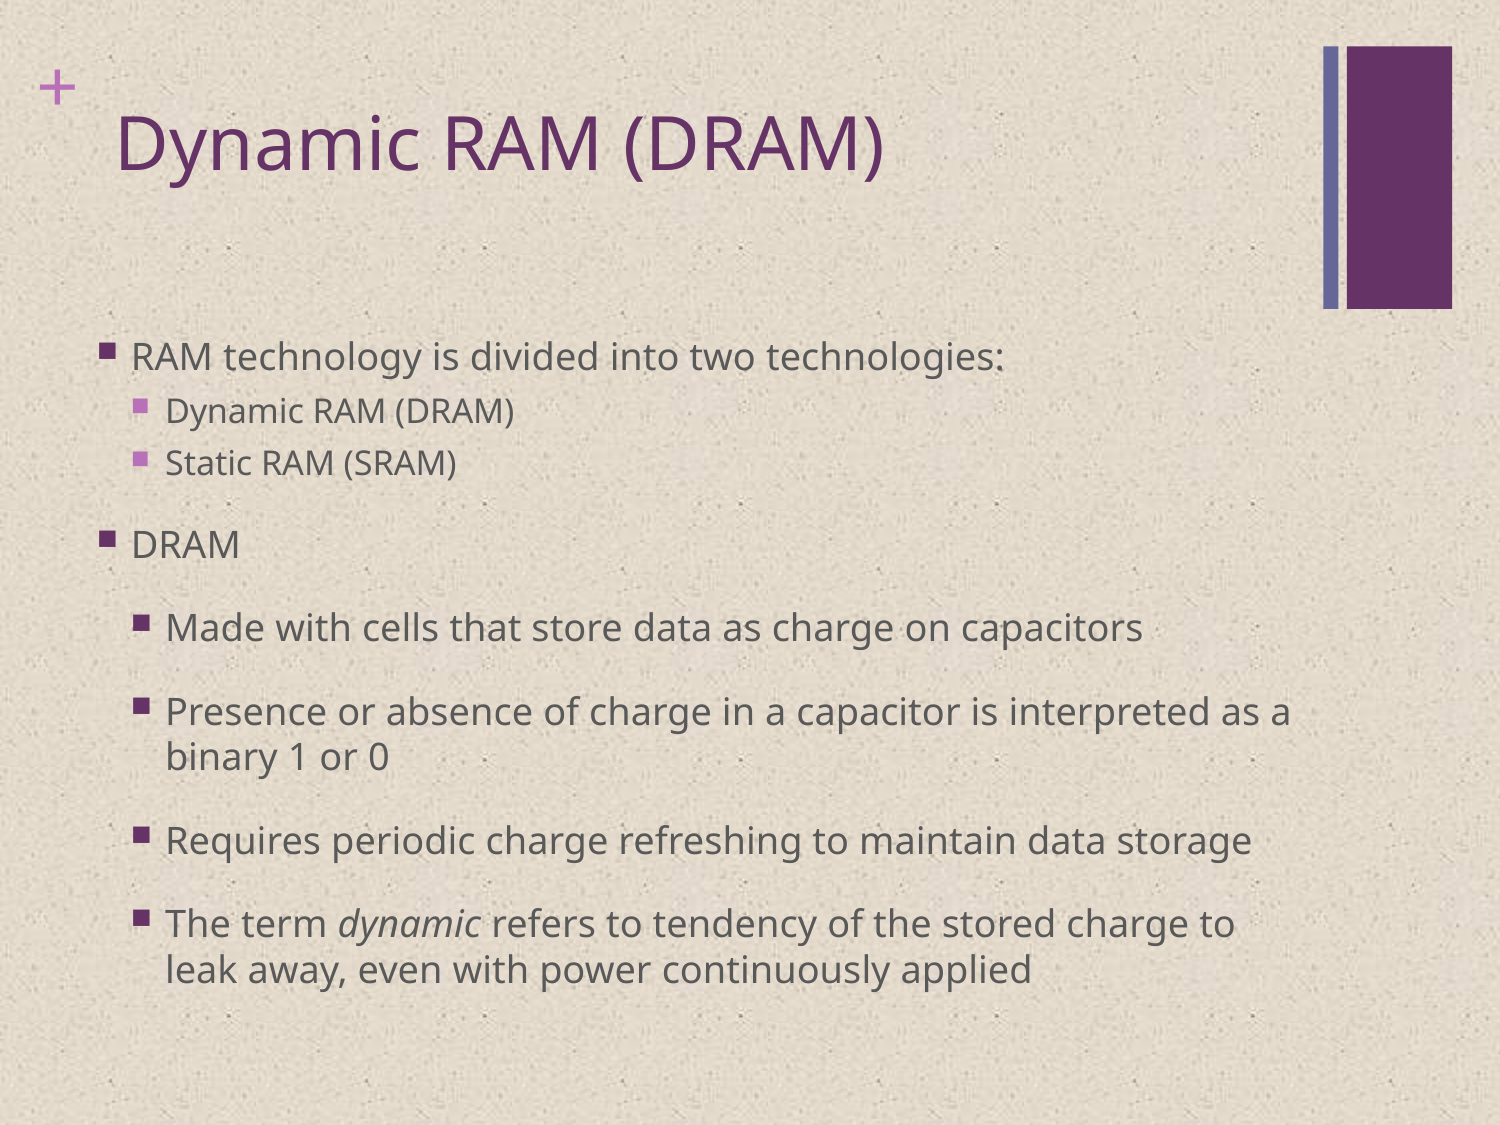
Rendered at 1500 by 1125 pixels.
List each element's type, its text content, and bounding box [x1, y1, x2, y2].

picture [0, 0, 1500, 1125]
list RAM technology is divided into two technologies: Dynamic RAM (DRAM) Static RAM (SRAM) DRAM Made with cells that store data as charge on capacitors Presence or absence of charge in a capacitor is interpreted as a binary 1 or 0 Requires periodic charge refreshing to maintain data storage The term dynamic refers to tendency of the stored charge to leak away, even with power continuously applied [81, 324, 1322, 1005]
title Dynamic RAM (DRAM) [99, 87, 1340, 271]
